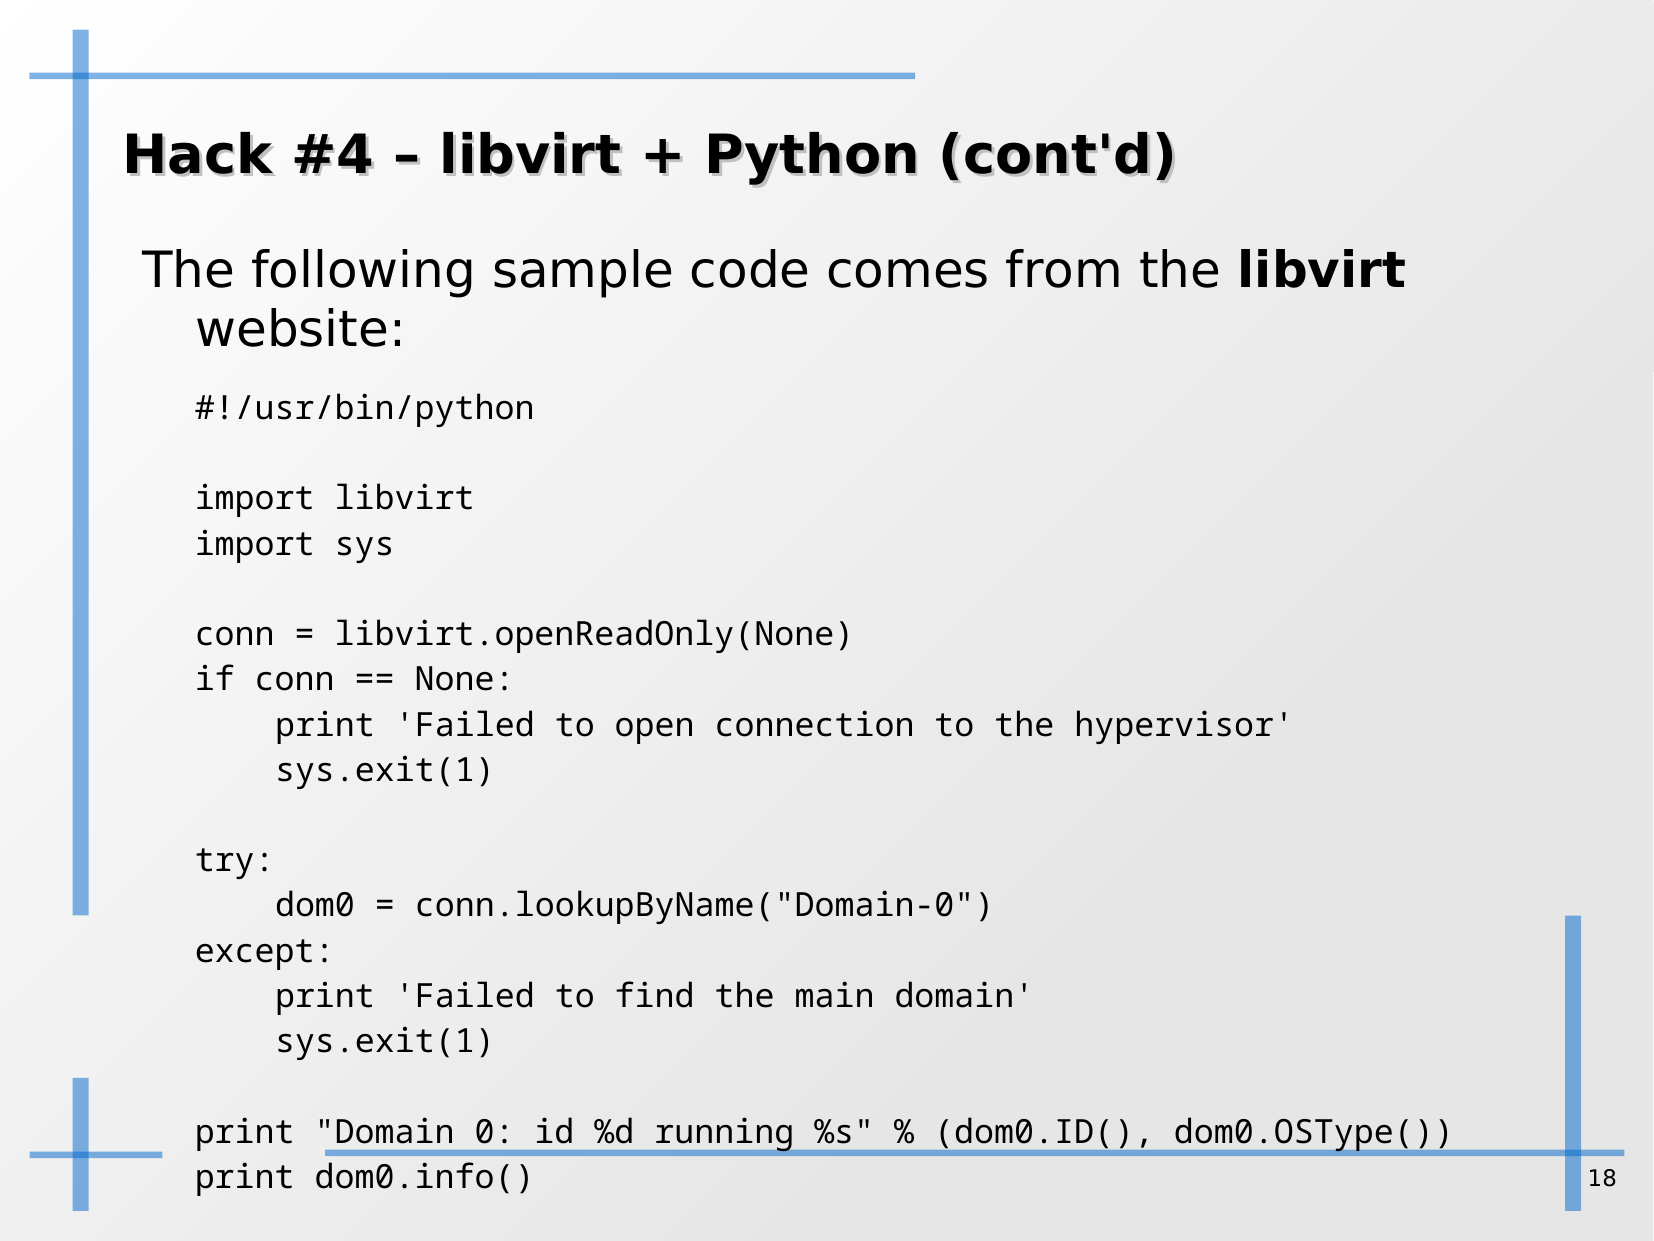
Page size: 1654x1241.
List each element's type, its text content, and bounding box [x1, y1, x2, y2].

list The following sample code comes from the libvirt website: [124, 241, 1526, 1133]
title Hack #4 – libvirt + Python (cont'd) [122, 91, 1524, 219]
list The following sample code comes from the libvirt website: [351, 1123, 477, 1133]
text_box #!/usr/bin/python import libvirt import sys conn = libvirt.openReadOnly(None) if conn == None: print 'Failed to open connection to the hypervisor' sys.exit(1) try: dom0 = conn.lookupByName("Domain-0") except: print 'Failed to find the main domain' sys.exit(1) print "Domain 0: id %d running %s" % (dom0.ID(), dom0.OSType()) print dom0.info() [194, 383, 1654, 1123]
list The following sample code comes from the libvirt website: [631, 1123, 826, 1133]
